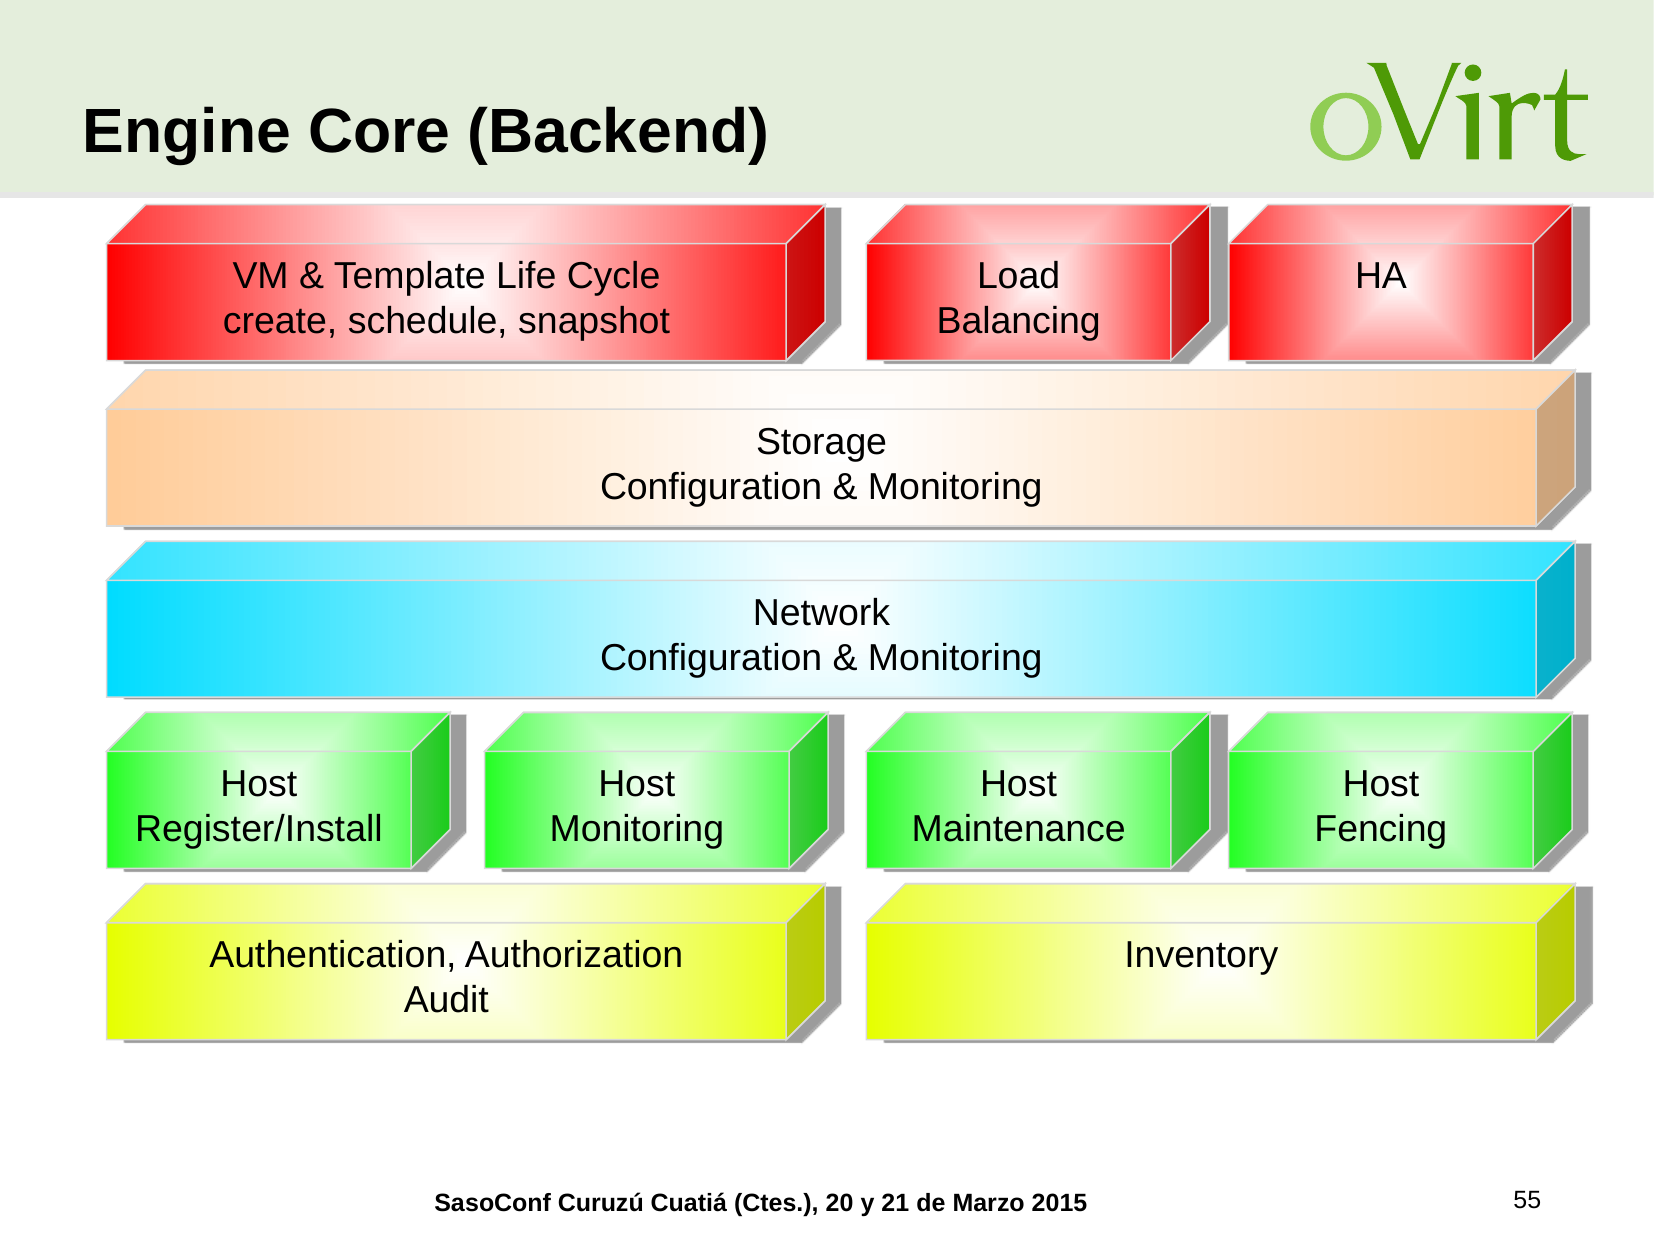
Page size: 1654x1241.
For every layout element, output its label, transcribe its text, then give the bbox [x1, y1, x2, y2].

text_box Inventory [866, 923, 1536, 1040]
text_box Host Fencing [1228, 752, 1533, 869]
text_box VM & Template Life Cycle create, schedule, snapshot [106, 244, 786, 361]
text_box Load Balancing [866, 244, 1170, 361]
text_box Host Register/Install [106, 752, 411, 869]
text_box HA [1228, 244, 1533, 361]
text_box Host Monitoring [484, 752, 789, 869]
text_box Host Maintenance [866, 752, 1170, 869]
text_box Authentication, Authorization Audit [106, 923, 786, 1040]
title Engine Core (Backend) [82, 37, 1303, 226]
text_box Storage Configuration & Monitoring [106, 410, 1536, 527]
text_box Network Configuration & Monitoring [106, 581, 1536, 698]
